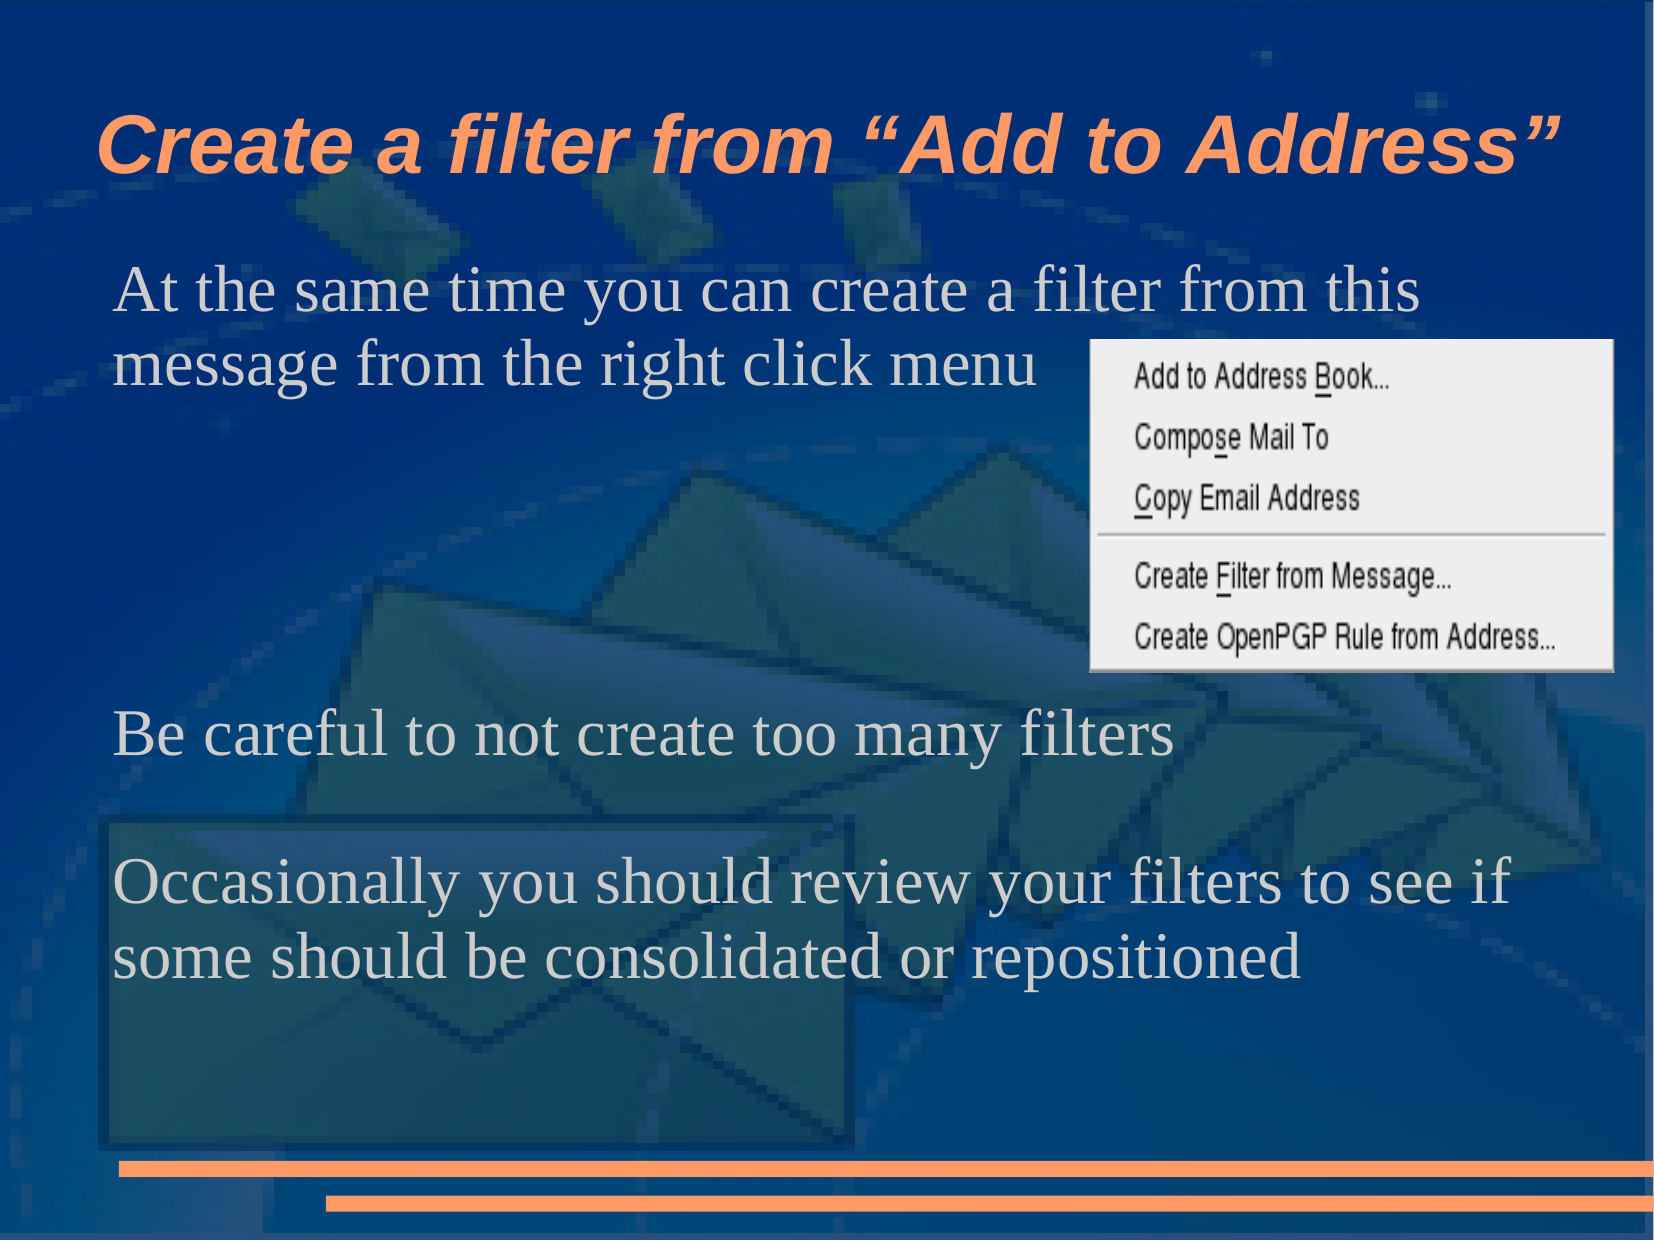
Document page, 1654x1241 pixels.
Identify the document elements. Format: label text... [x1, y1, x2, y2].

picture [1089, 339, 1615, 673]
subtitle At the same time you can create a filter from this message from the right click menu Be careful to not create too many filters Occasionally you should review your filters to see if some should be consolidated or repositioned [112, 218, 1552, 1027]
title Create a filter from “Add to Address” [95, 41, 1583, 249]
